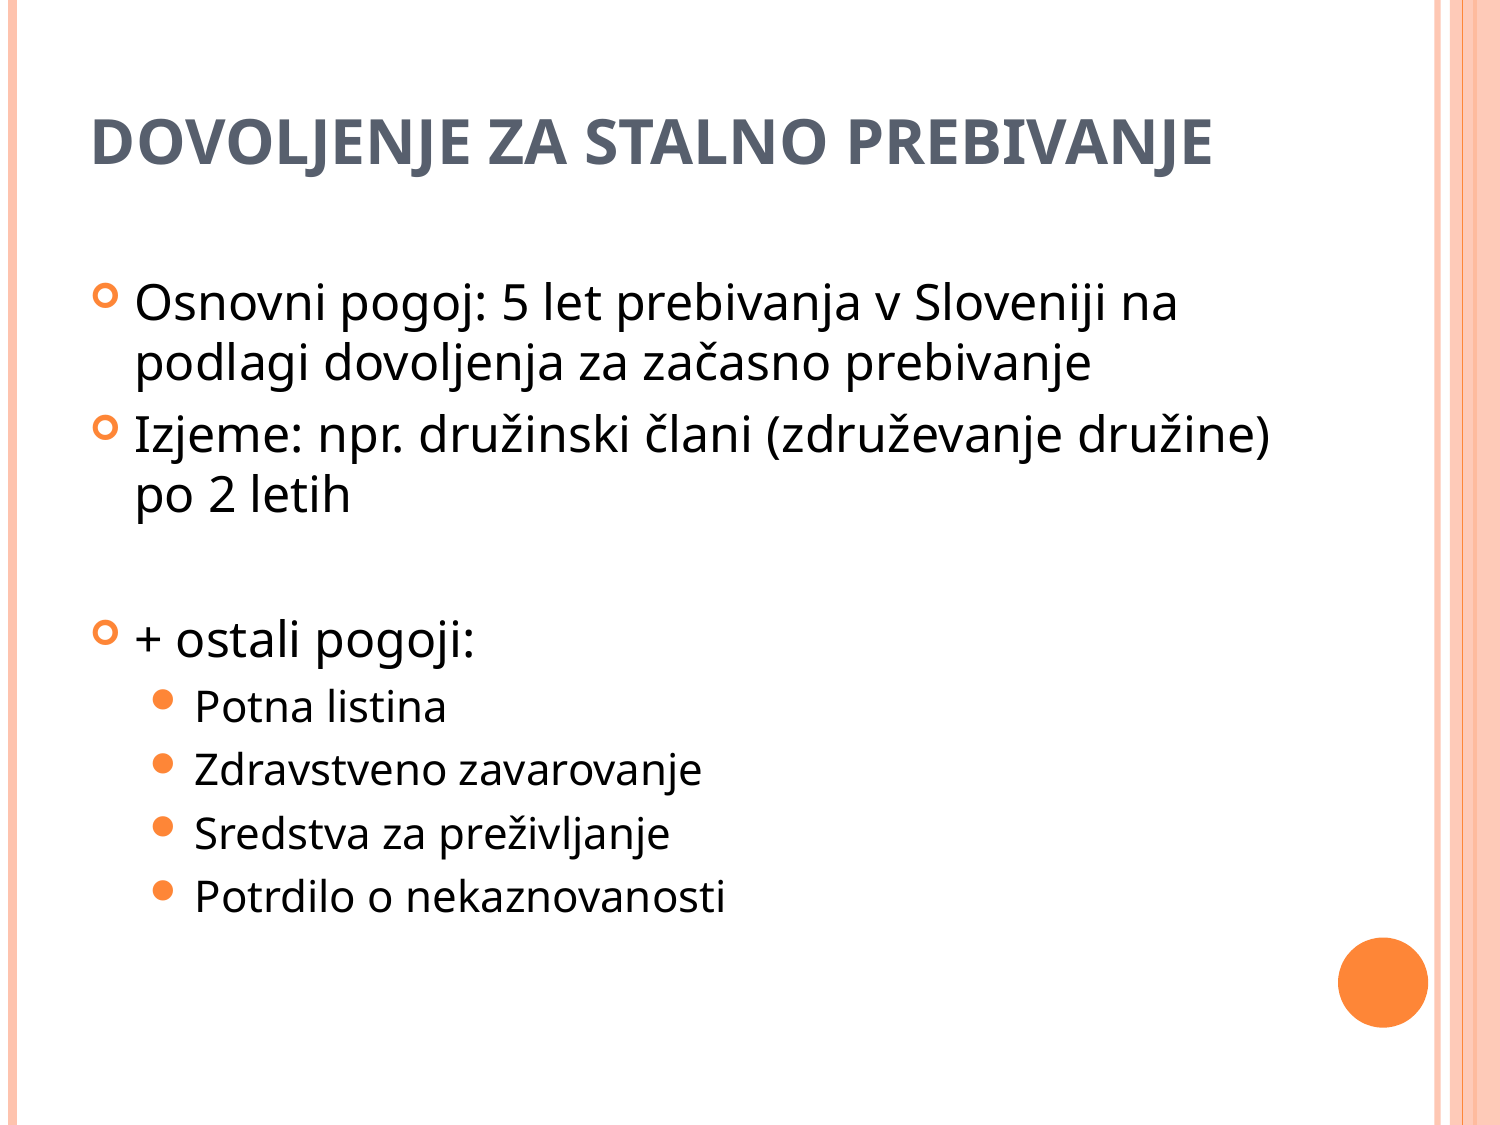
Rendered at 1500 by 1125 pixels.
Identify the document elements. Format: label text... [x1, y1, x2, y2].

title DOVOLJENJE ZA STALNO PREBIVANJE [74, 19, 1300, 185]
list Osnovni pogoj: 5 let prebivanja v Sloveniji na podlagi dovoljenja za začasno prebivanje Izjeme: npr. družinski člani (združevanje družine) po 2 letih + ostali pogoji: Potna listina Zdravstveno zavarovanje Sredstva za preživljanje Potrdilo o nekaznovanosti [74, 262, 1300, 1063]
